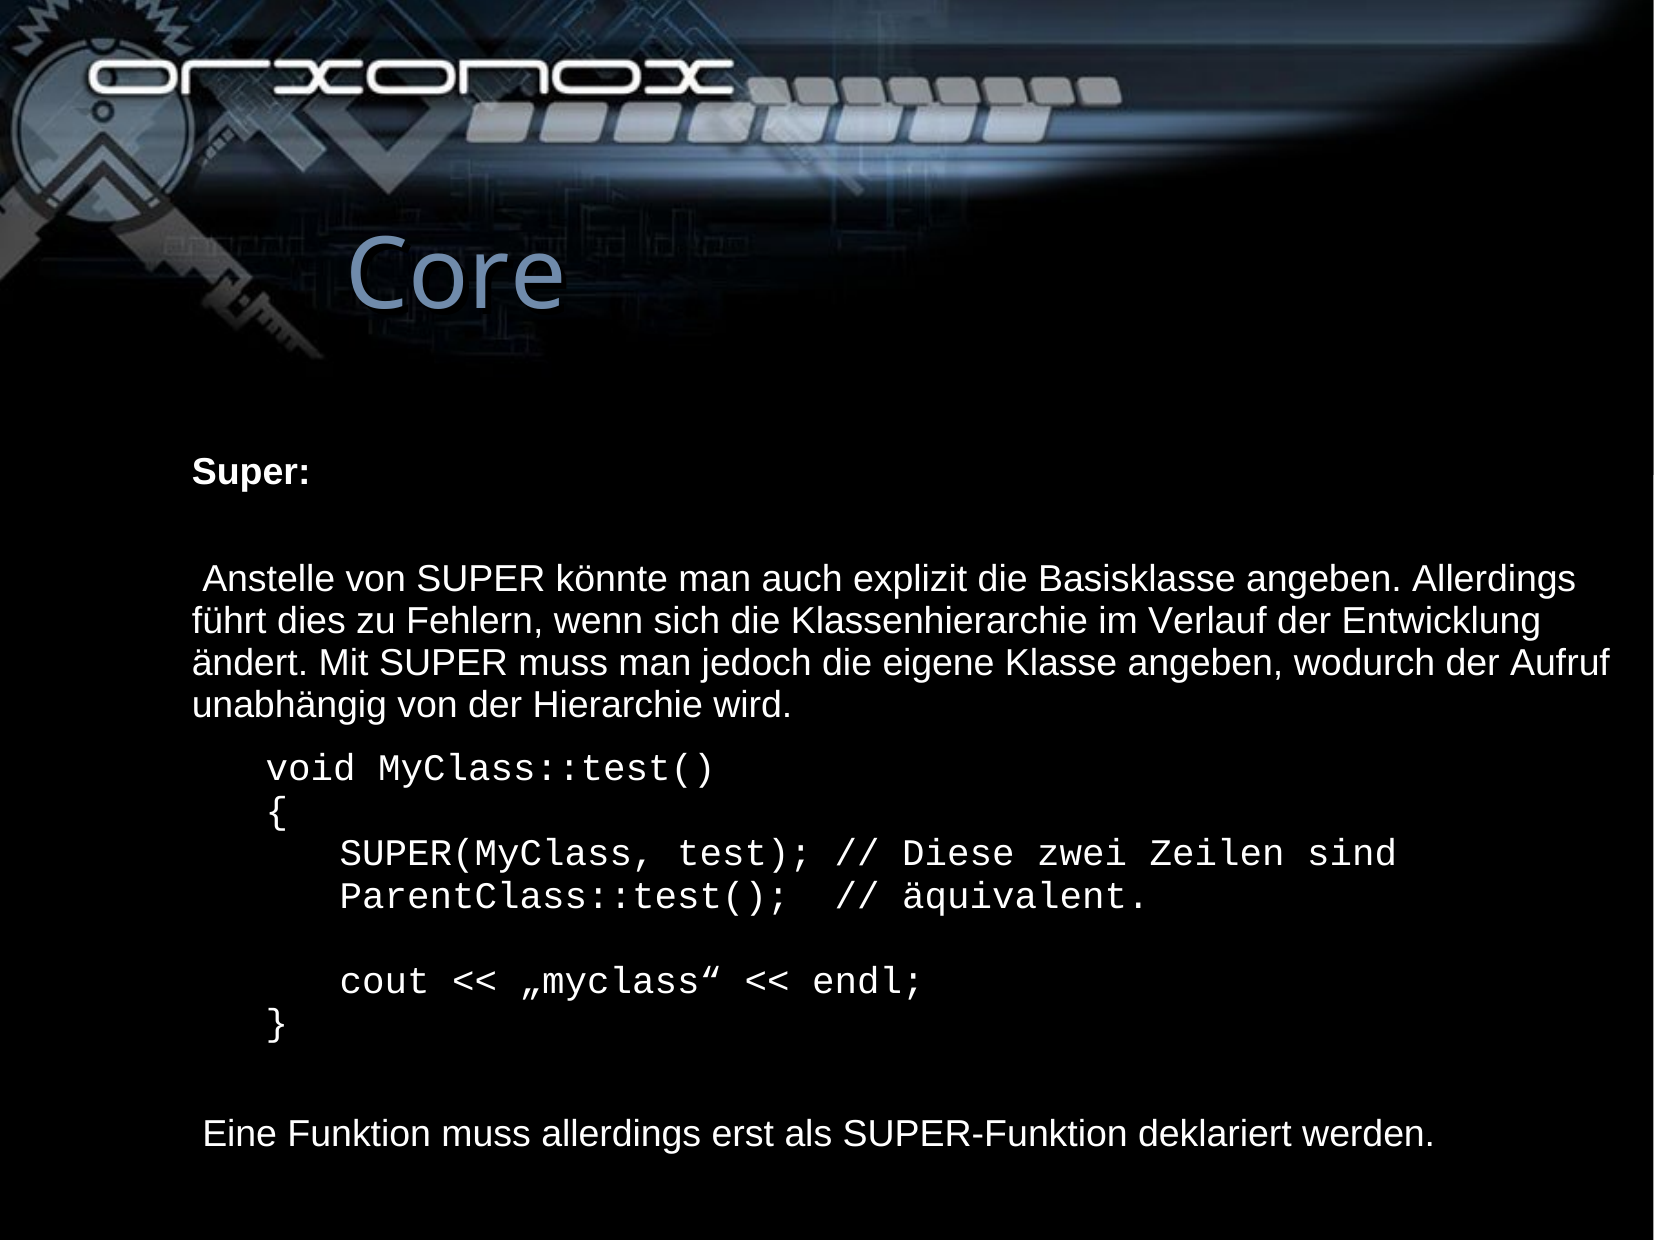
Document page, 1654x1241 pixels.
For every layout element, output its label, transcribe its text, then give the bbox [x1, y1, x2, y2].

text_box Core [330, 194, 1306, 344]
text_box Super: Anstelle von SUPER könnte man auch explizit die Basisklasse angeben. Allerdings führt dies zu Fehlern, wenn sich die Klassenhierarchie im Verlauf der Entwicklung ändert. Mit SUPER muss man jedoch die eigene Klasse angeben, wodurch der Aufruf unabhängig von der Hierarchie wird. void MyClass::test() { SUPER(MyClass, test); // Diese zwei Zeilen sind ParentClass::test(); // äquivalent. cout << „myclass“ << endl; } Eine Funktion muss allerdings erst als SUPER-Funktion deklariert werden. [177, 442, 1654, 1209]
picture [0, 0, 1654, 475]
